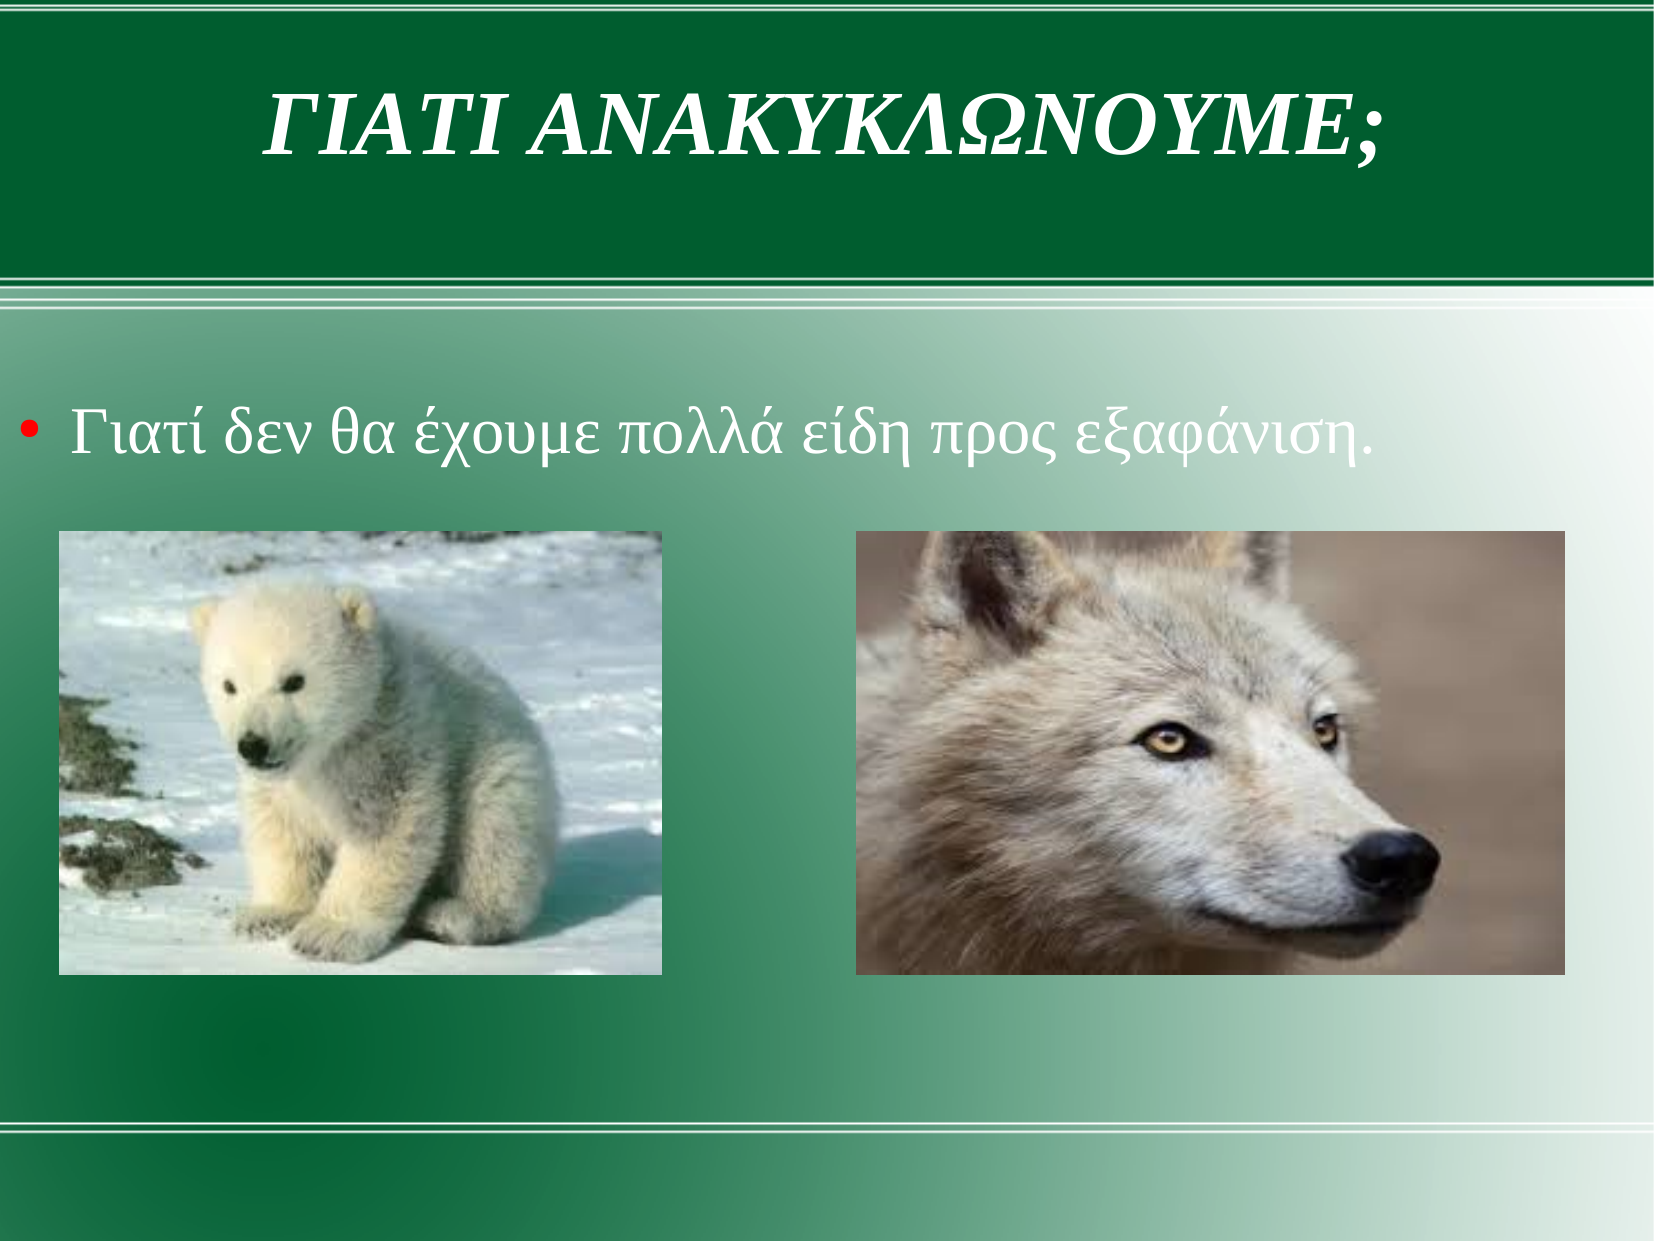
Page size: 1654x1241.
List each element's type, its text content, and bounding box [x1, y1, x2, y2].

title ΓΙΑΤΙ ΑΝΑΚΥΚΛΩΝΟΥΜΕ; [82, 72, 1571, 290]
list Γιατί δεν θα έχουμε πολλά είδη προς εξαφάνιση. [0, 290, 1571, 591]
picture [0, 0, 1654, 1241]
